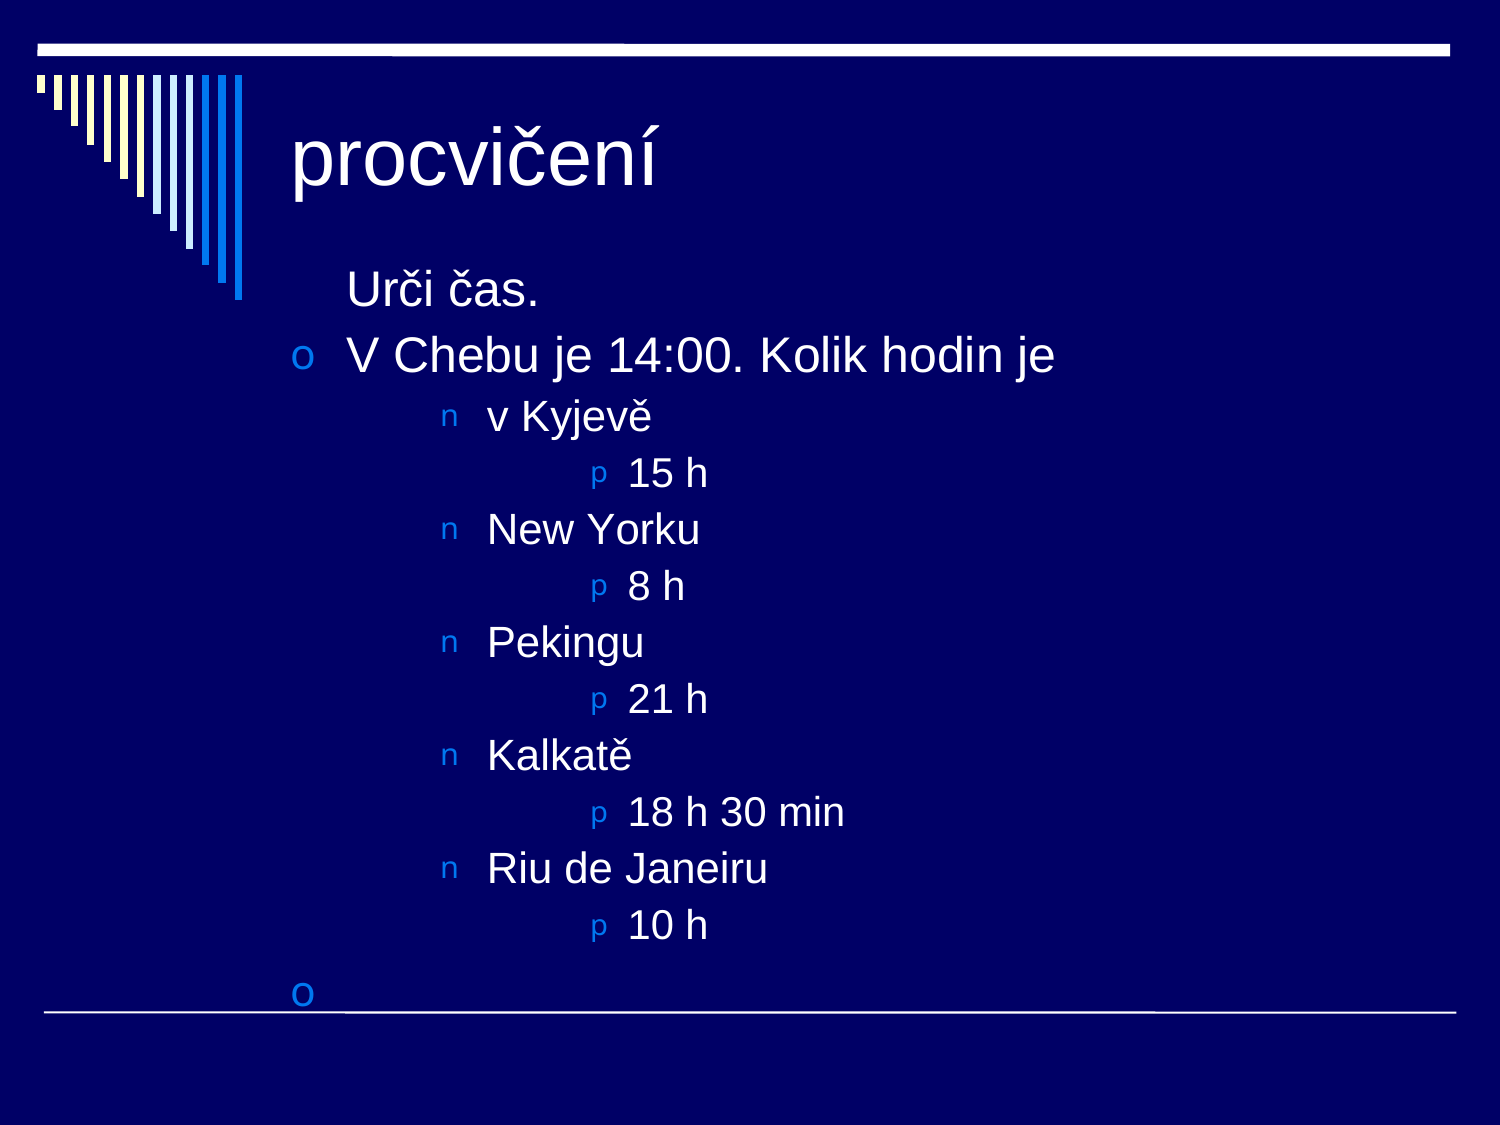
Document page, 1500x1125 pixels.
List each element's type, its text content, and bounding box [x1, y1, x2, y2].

list Urči čas. V Chebu je 14:00. Kolik hodin je v Kyjevě 15 h New Yorku 8 h Pekingu 21 h Kalkatě 18 h 30 min Riu de Janeiru 10 h [275, 255, 1426, 1000]
title procvičení [275, 75, 1426, 232]
